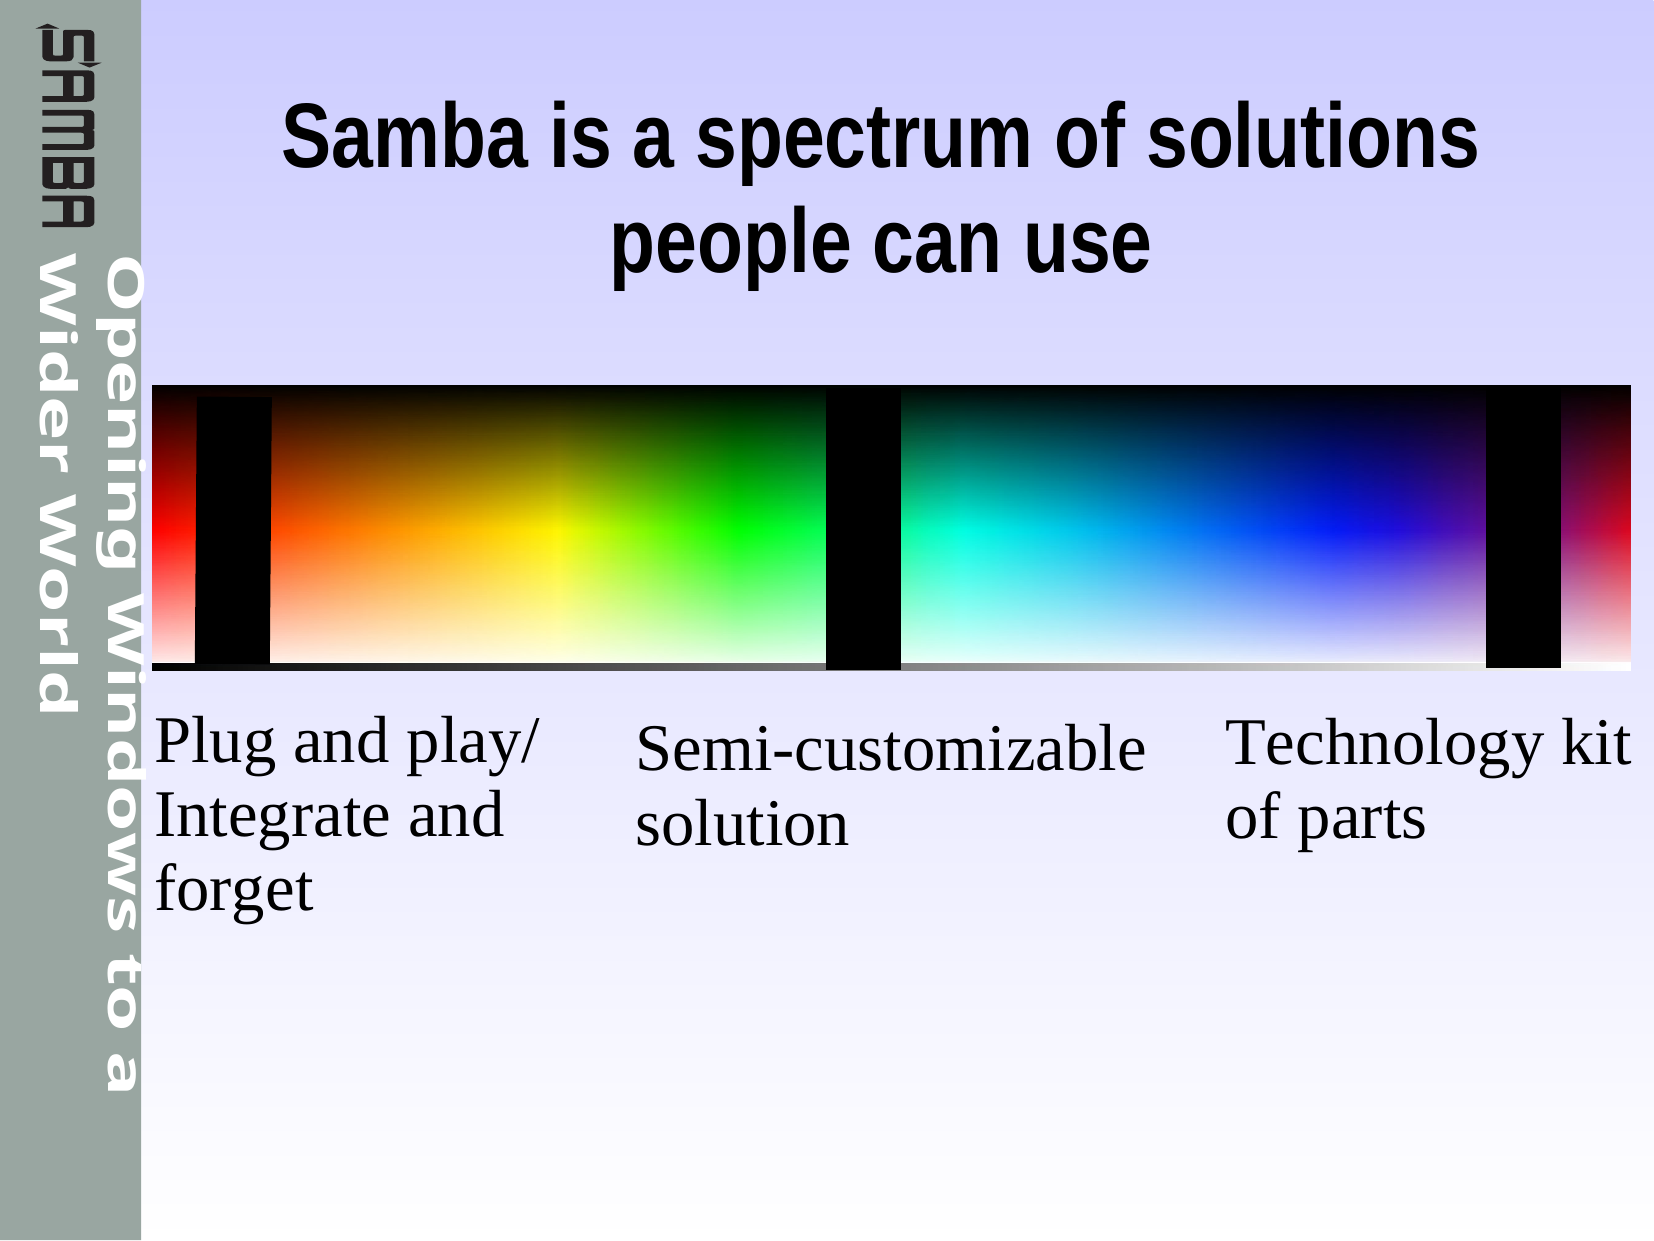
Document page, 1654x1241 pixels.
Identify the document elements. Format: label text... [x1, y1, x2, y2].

text_box Semi-customizable solution [635, 711, 1149, 860]
picture [152, 385, 1631, 671]
title Samba is a spectrum of solutions people can use [175, 79, 1588, 294]
text_box Plug and play/ Integrate and forget [154, 703, 542, 926]
text_box Technology kit of parts [1225, 705, 1633, 854]
